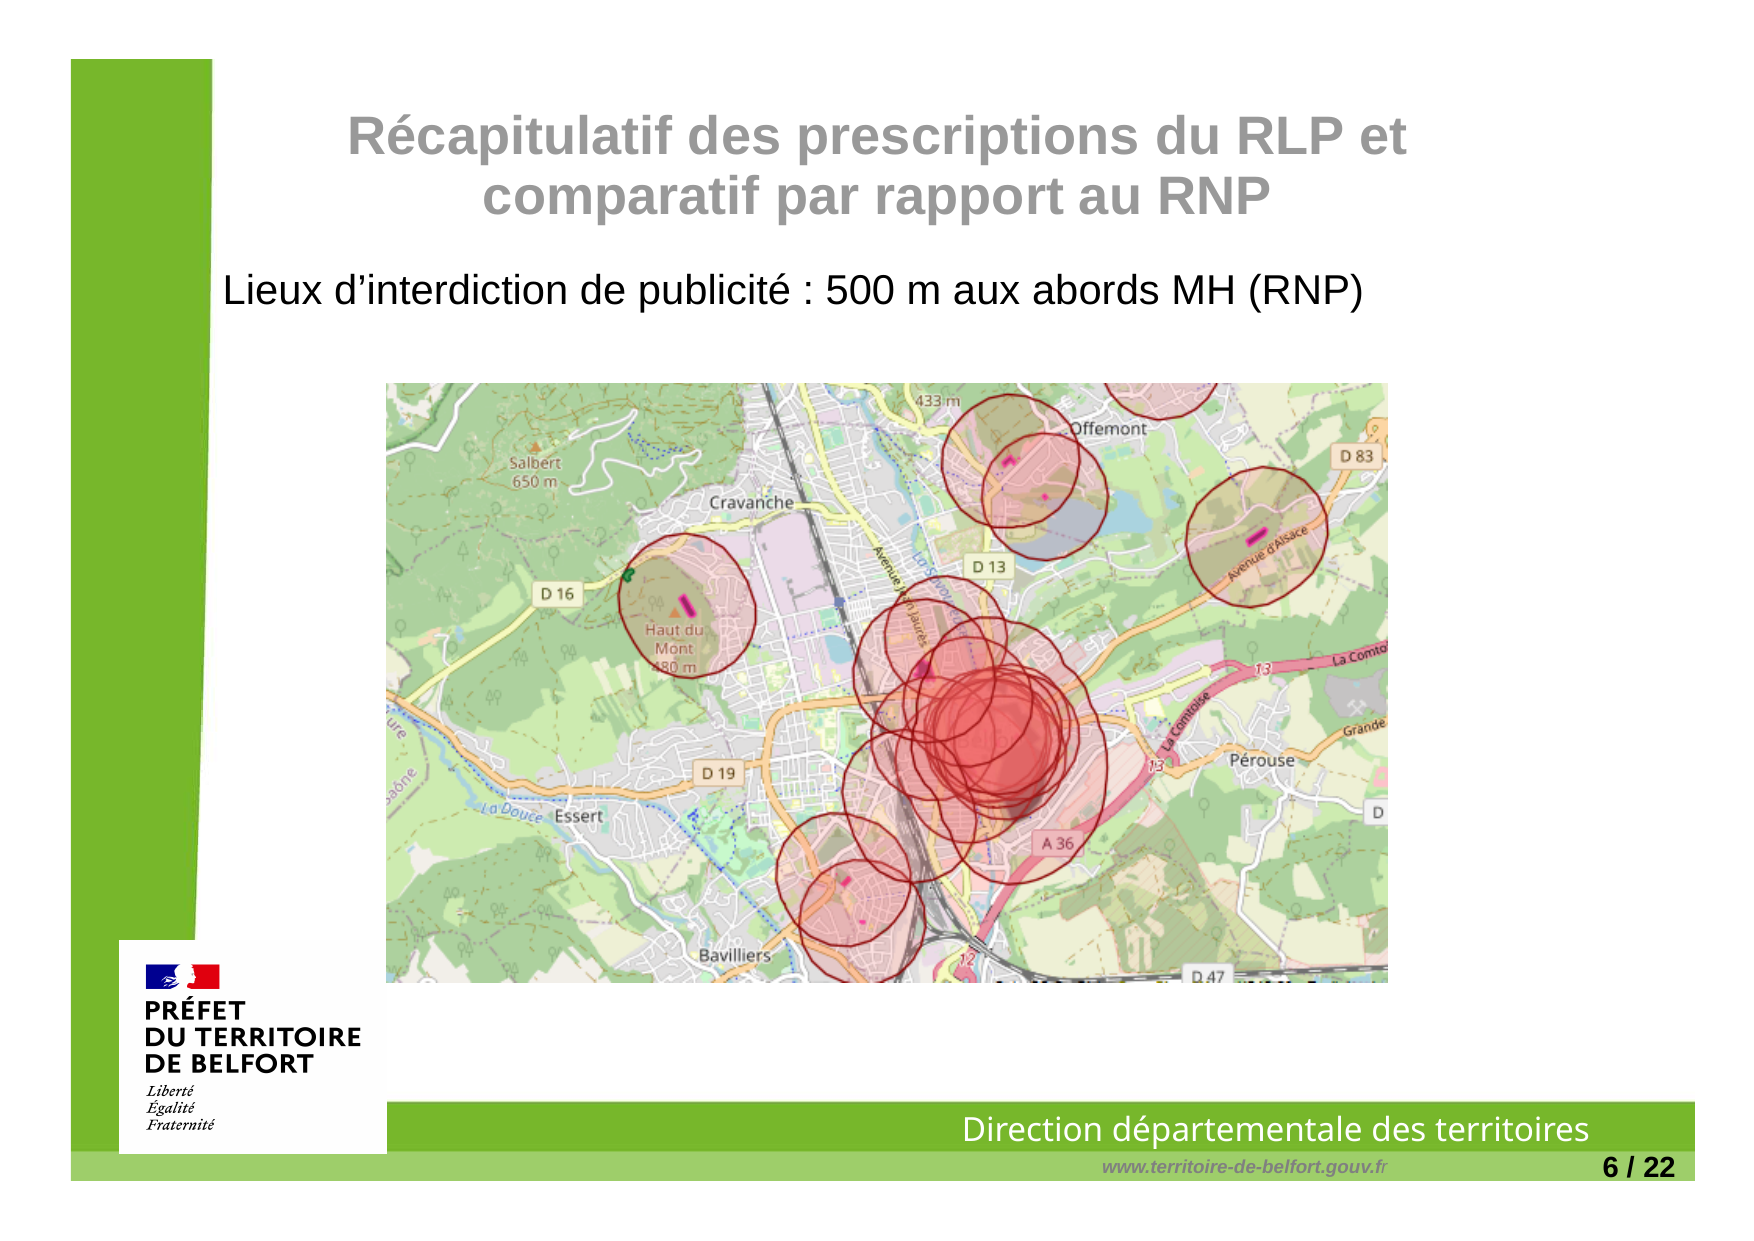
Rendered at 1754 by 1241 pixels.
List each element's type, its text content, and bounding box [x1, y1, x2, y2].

picture [70, 59, 1695, 1181]
title Lieux d’interdiction de publicité : 500 m aux abords MH (RNP) [222, 196, 1695, 384]
title Récapitulatif des prescriptions du RLP et comparatif par rapport au RNP [141, 72, 1615, 260]
